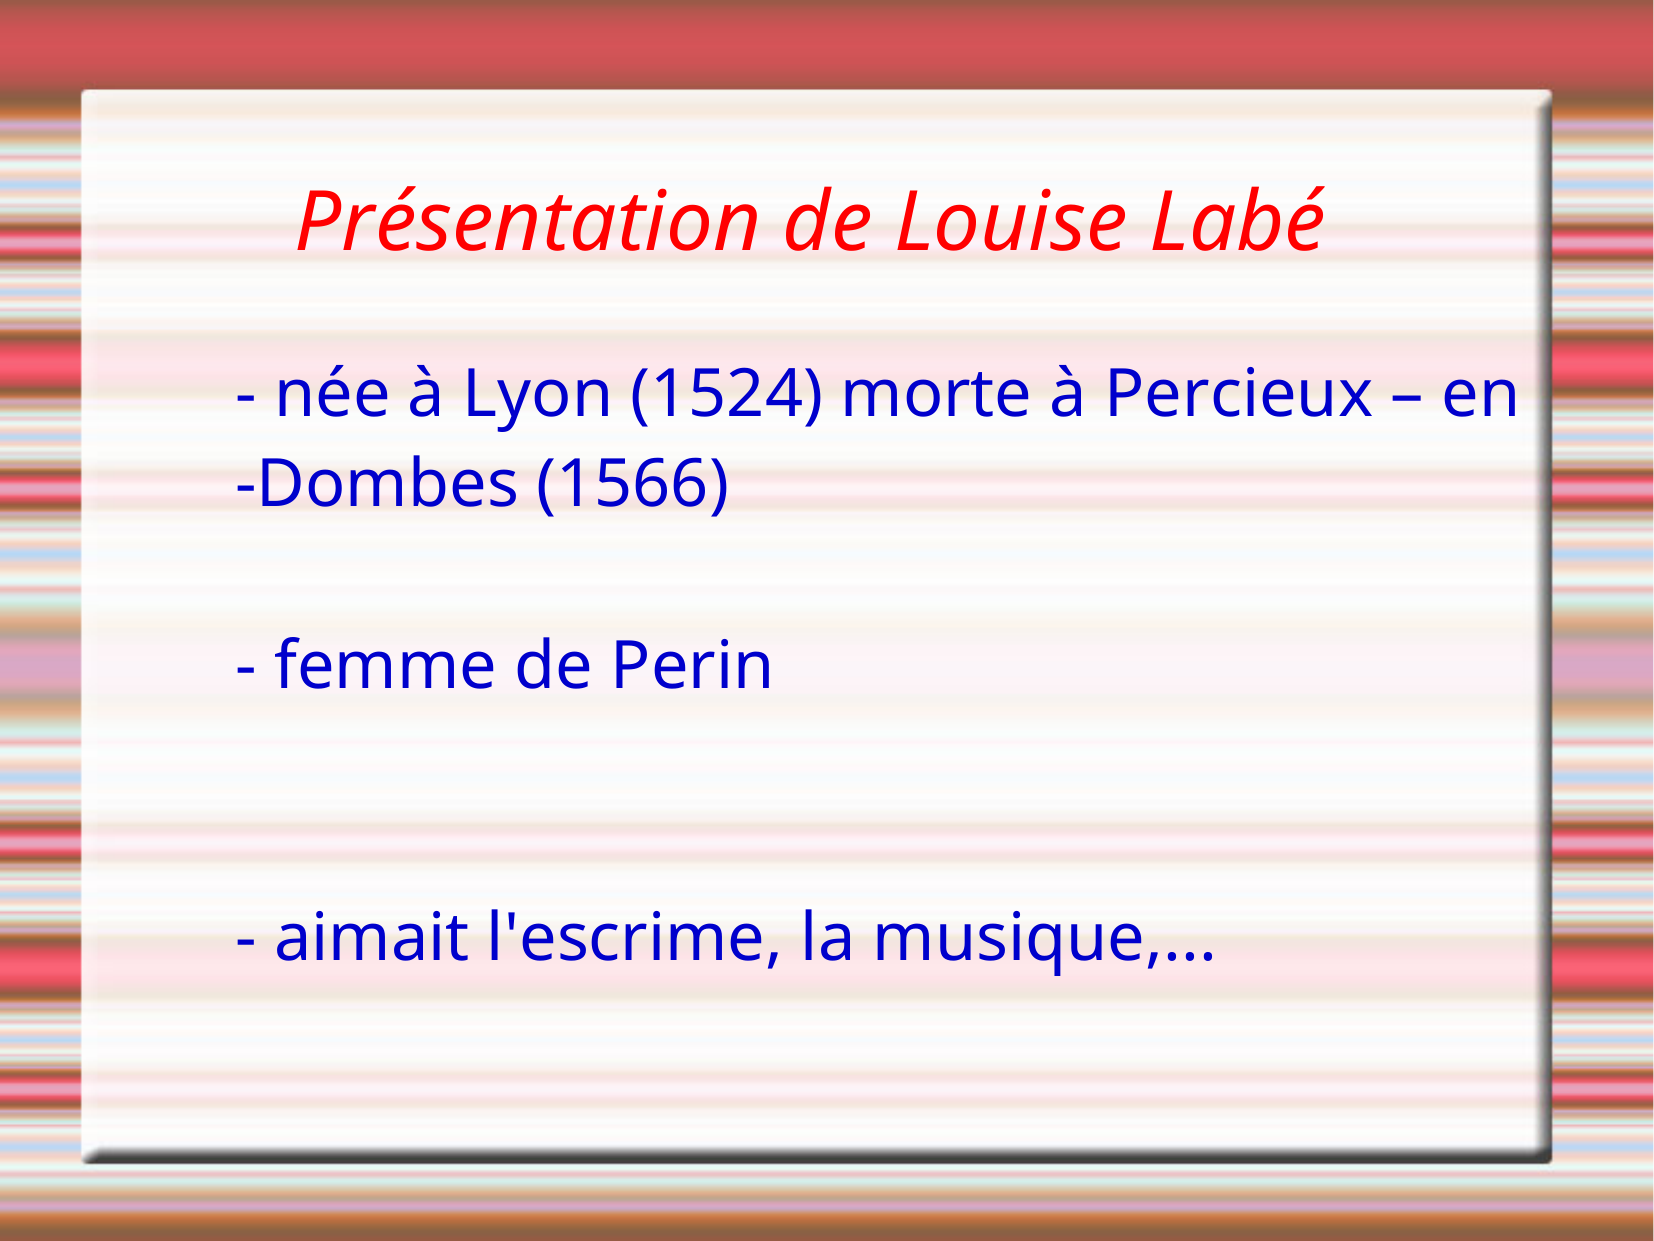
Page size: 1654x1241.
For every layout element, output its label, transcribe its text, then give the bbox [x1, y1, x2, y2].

picture [0, 0, 1654, 1241]
list - née à Lyon (1524) morte à Percieux – en -Dombes (1566) - femme de Perin - aimait l'escrime, la musique,... [152, 344, 1534, 1127]
title Présentation de Louise Labé [88, 114, 1534, 322]
